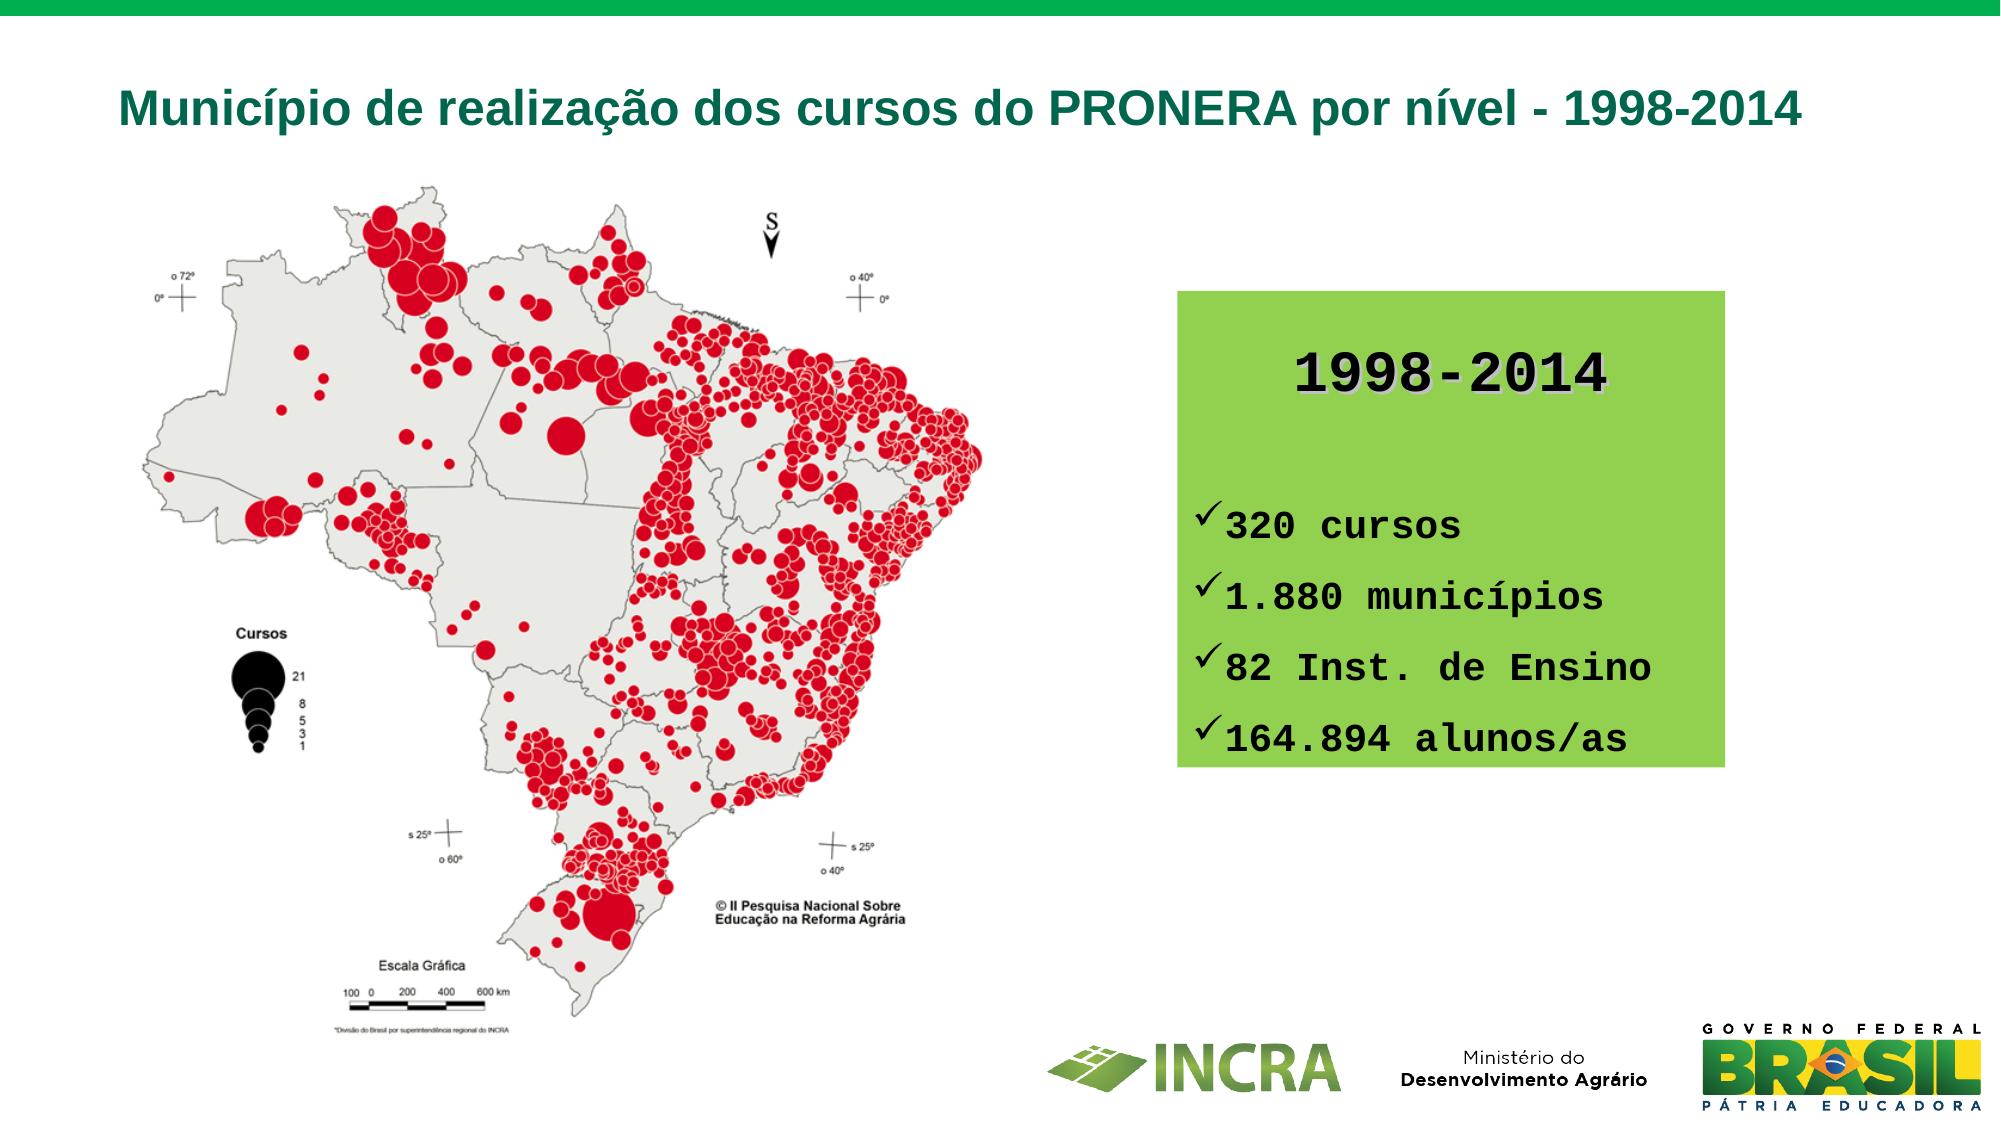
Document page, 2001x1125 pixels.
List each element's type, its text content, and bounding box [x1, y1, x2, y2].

text_box 1998-2014 320 cursos 1.880 municípios 82 Inst. de Ensino 164.894 alunos/as [1177, 290, 1726, 768]
picture [137, 137, 983, 1035]
picture [1047, 1023, 1981, 1111]
title Município de realização dos cursos do PRONERA por nível - 1998-2014 [99, 45, 2001, 173]
